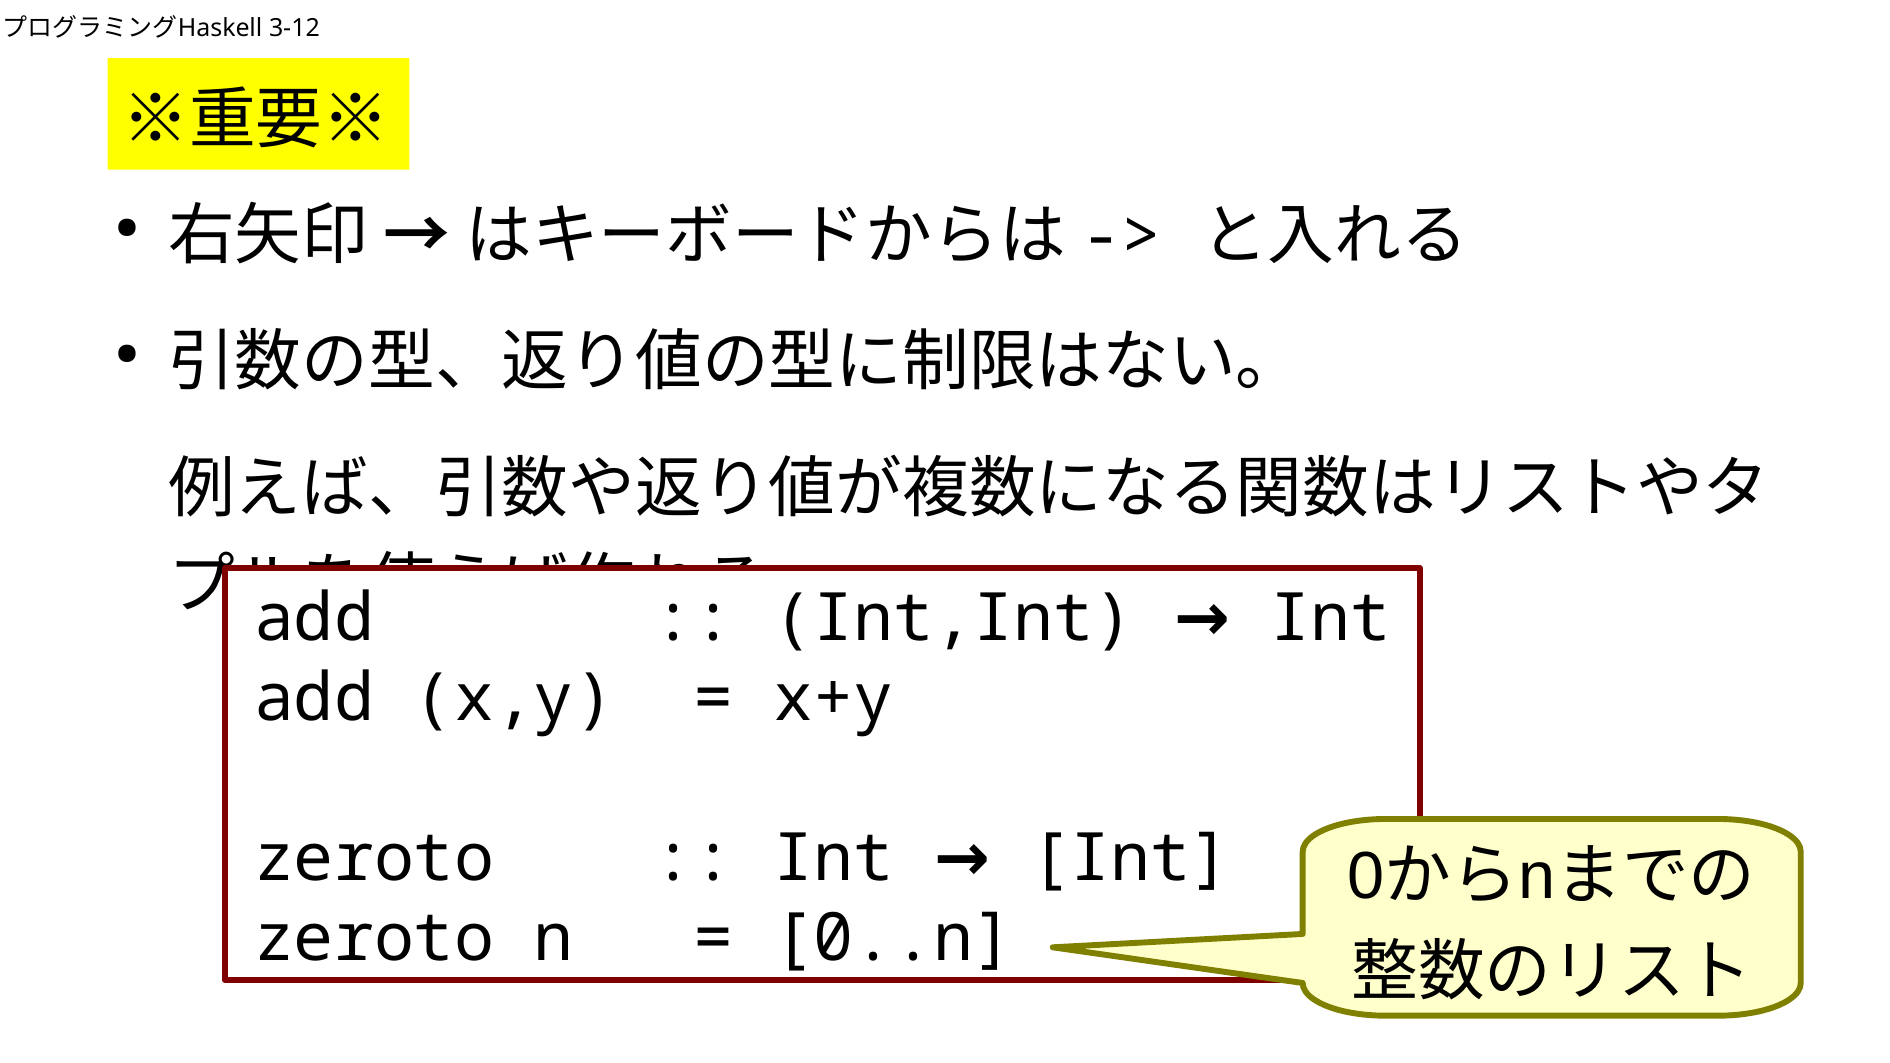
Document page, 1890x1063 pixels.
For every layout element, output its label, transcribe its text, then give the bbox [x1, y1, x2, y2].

list 右矢印 → はキーボードからは -> と入れる 引数の型、返り値の型に制限はない。 例えば、引数や返り値が複数になる関数はリストやタプルを使えば作れる。 [94, 177, 1796, 544]
text_box add :: (Int,Int) → Int add (x,y) = x+y zeroto :: Int → [Int] zeroto n = [0..n] [224, 568, 1420, 981]
text_box ※重要※ [107, 58, 410, 140]
text_box 0からnまでの整数のリスト [1052, 818, 1801, 1016]
